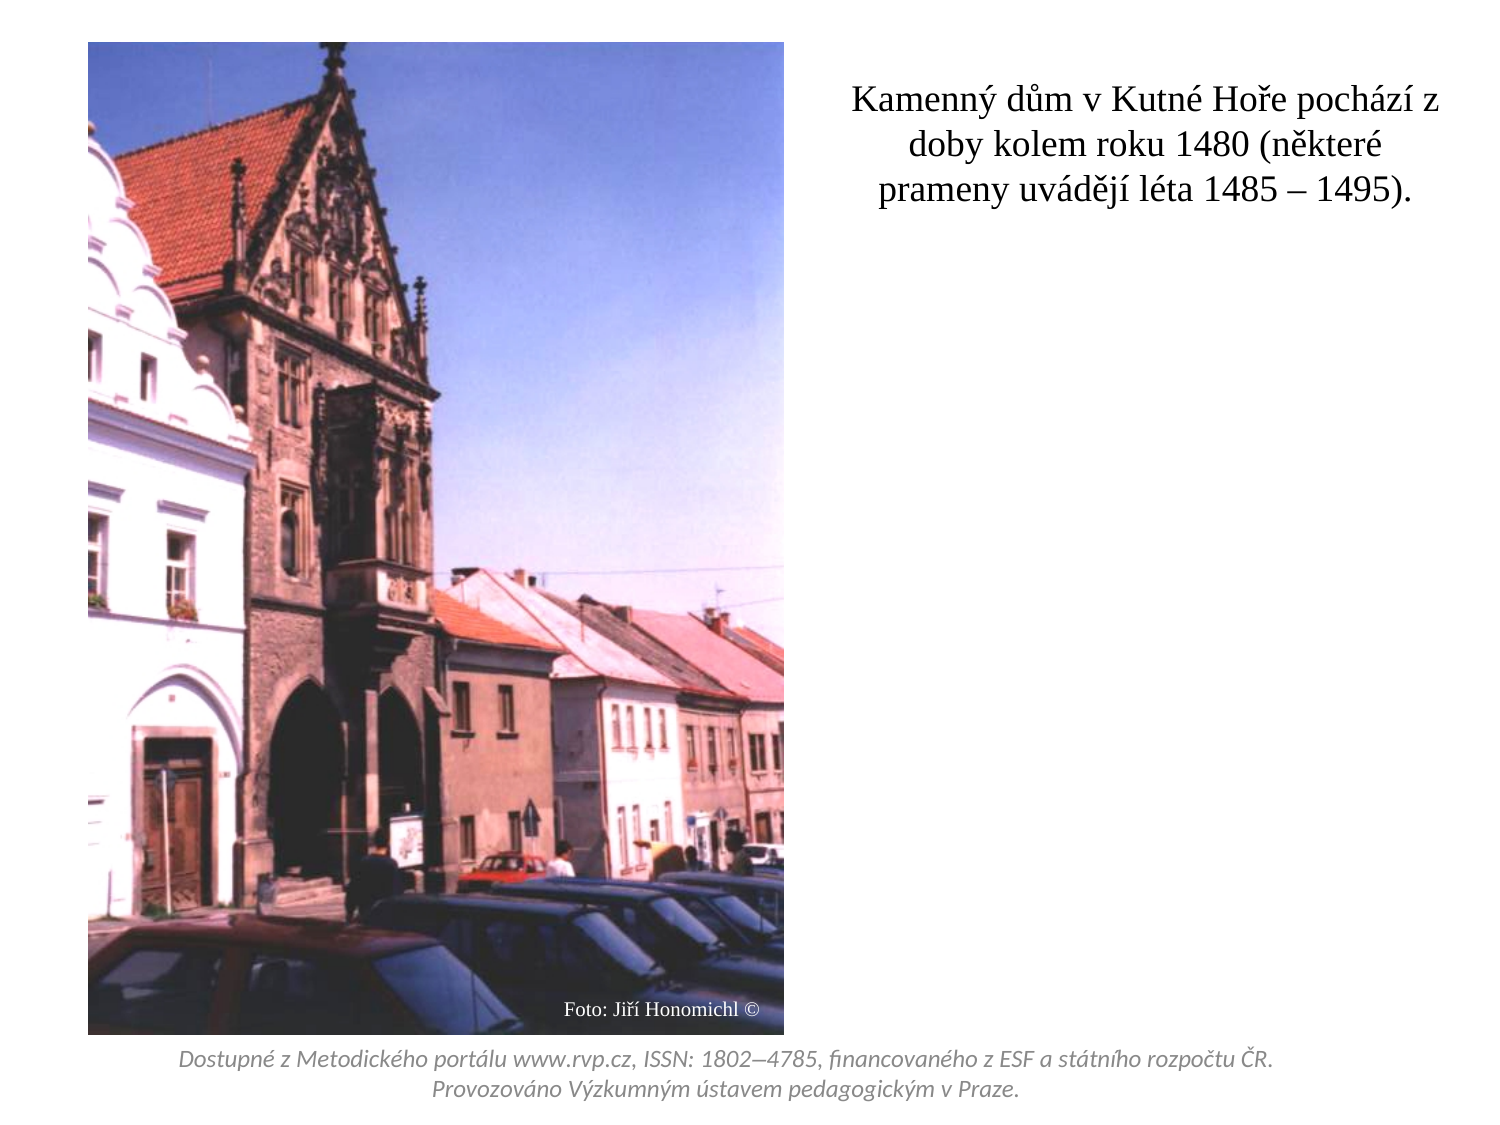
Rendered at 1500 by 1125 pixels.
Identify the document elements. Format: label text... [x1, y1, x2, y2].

picture [88, 42, 784, 1035]
text_box Foto: Jiří Honomichl © [549, 987, 781, 1029]
text_box Kamenný dům v Kutné Hoře pochází z doby kolem roku 1480 (některé prameny uvádějí léta 1485 – 1495). [832, 66, 1459, 217]
text_box Dostupné z Metodického portálu www.rvp.cz, ISSN: 1802–4785, financovaného z ESF a státního rozpočtu ČR. Provozováno Výzkumným ústavem pedagogickým v Praze. [105, 1042, 1348, 1103]
